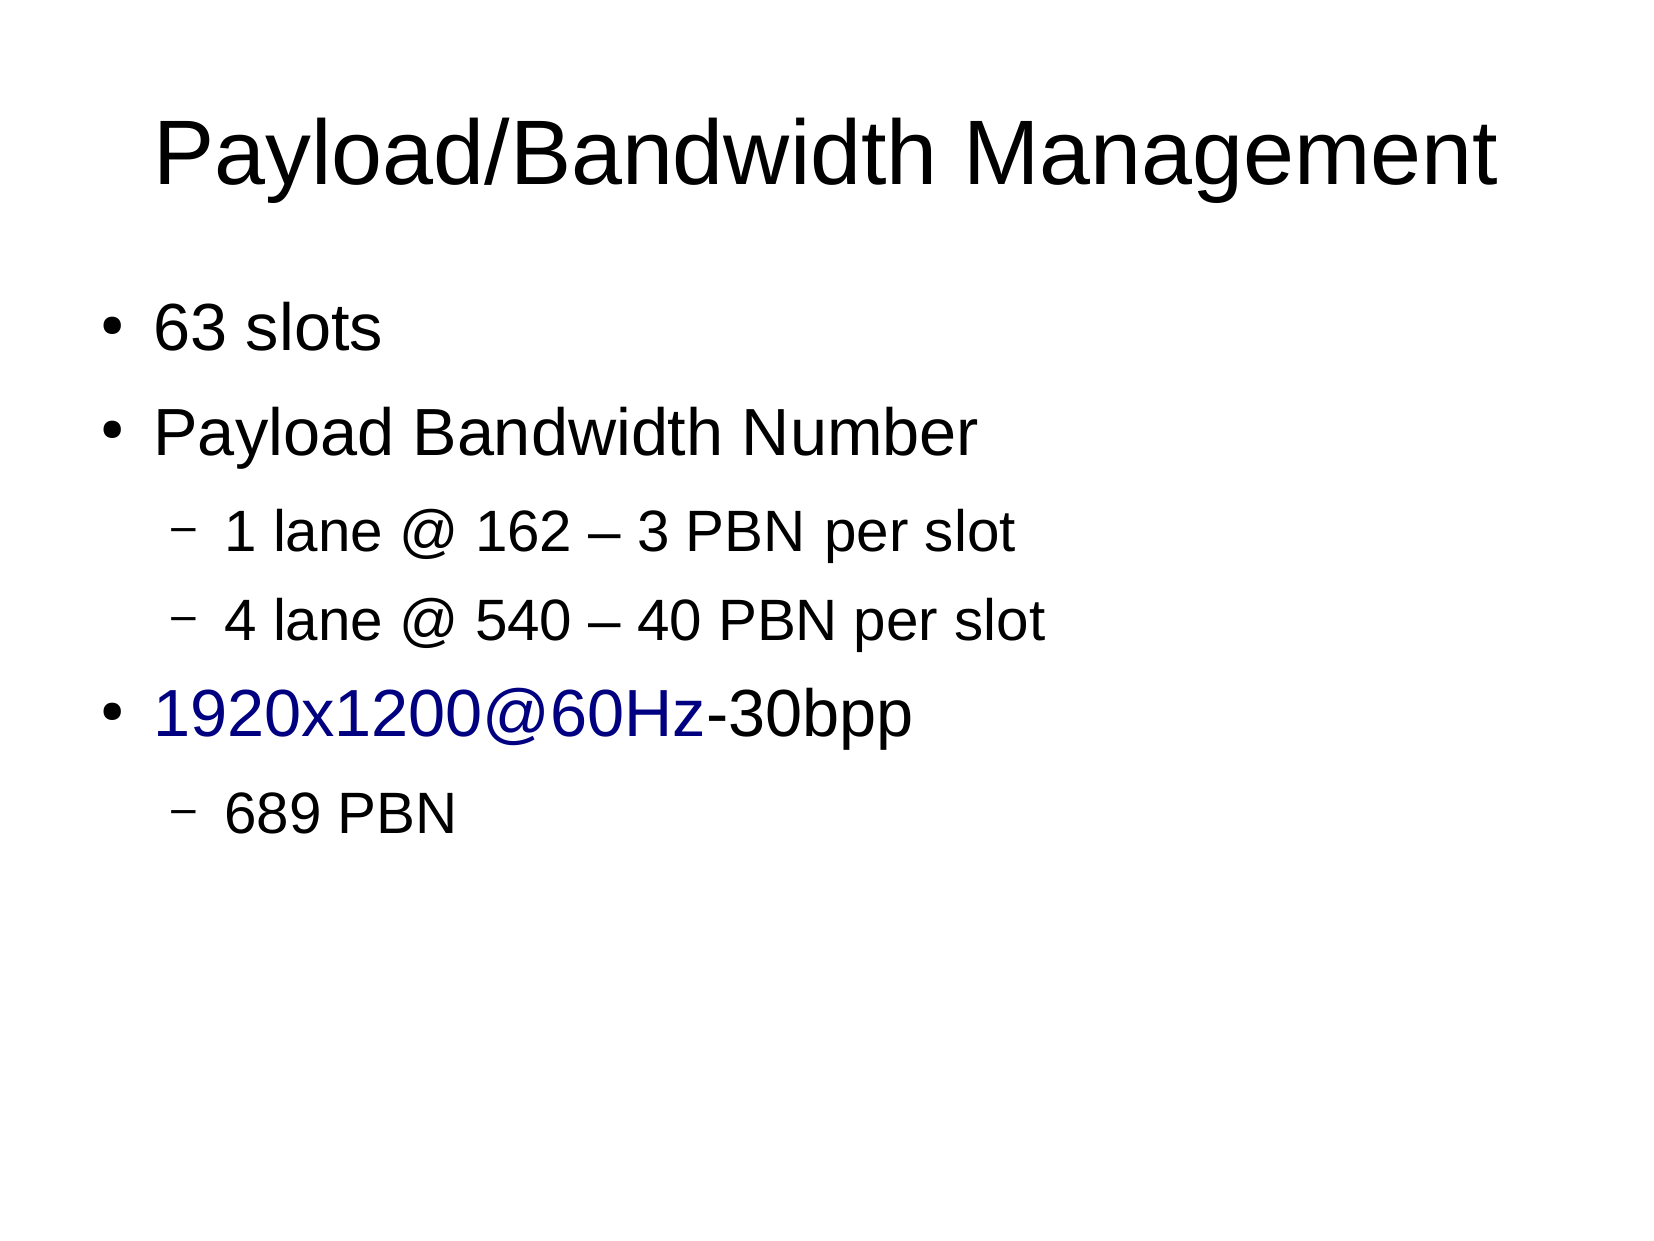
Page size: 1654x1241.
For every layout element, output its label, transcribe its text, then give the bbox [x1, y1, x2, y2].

list 63 slots Payload Bandwidth Number 1 lane @ 162 – 3 PBN per slot 4 lane @ 540 – 40 PBN per slot 1920x1200@60Hz-30bpp 689 PBN [82, 290, 1571, 1010]
title Payload/Bandwidth Management [82, 49, 1571, 257]
